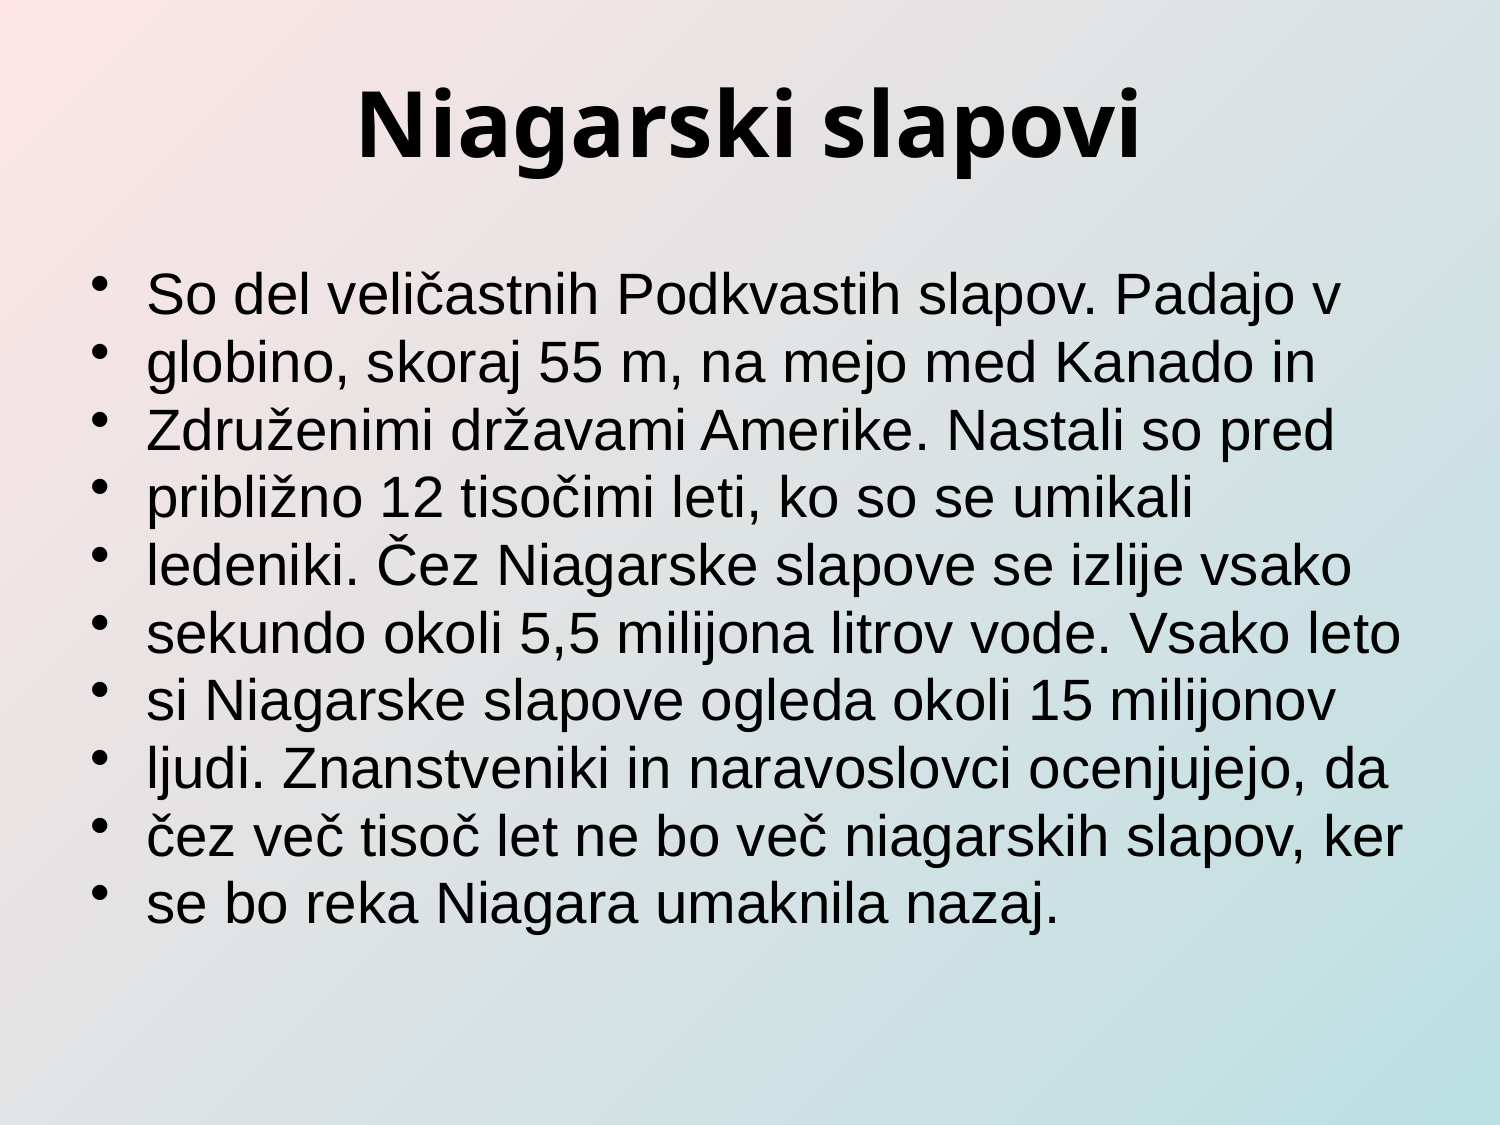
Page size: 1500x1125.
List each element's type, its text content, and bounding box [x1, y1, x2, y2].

title Niagarski slapovi [75, 45, 1425, 197]
list So del veličastnih Podkvastih slapov. Padajo v globino, skoraj 55 m, na mejo med Kanado in Združenimi državami Amerike. Nastali so pred približno 12 tisočimi leti, ko so se umikali ledeniki. Čez Niagarske slapove se izlije vsako sekundo okoli 5,5 milijona litrov vode. Vsako leto si Niagarske slapove ogleda okoli 15 milijonov ljudi. Znanstveniki in naravoslovci ocenjujejo, da čez več tisoč let ne bo več niagarskih slapov, ker se bo reka Niagara umaknila nazaj. [75, 262, 1425, 1005]
